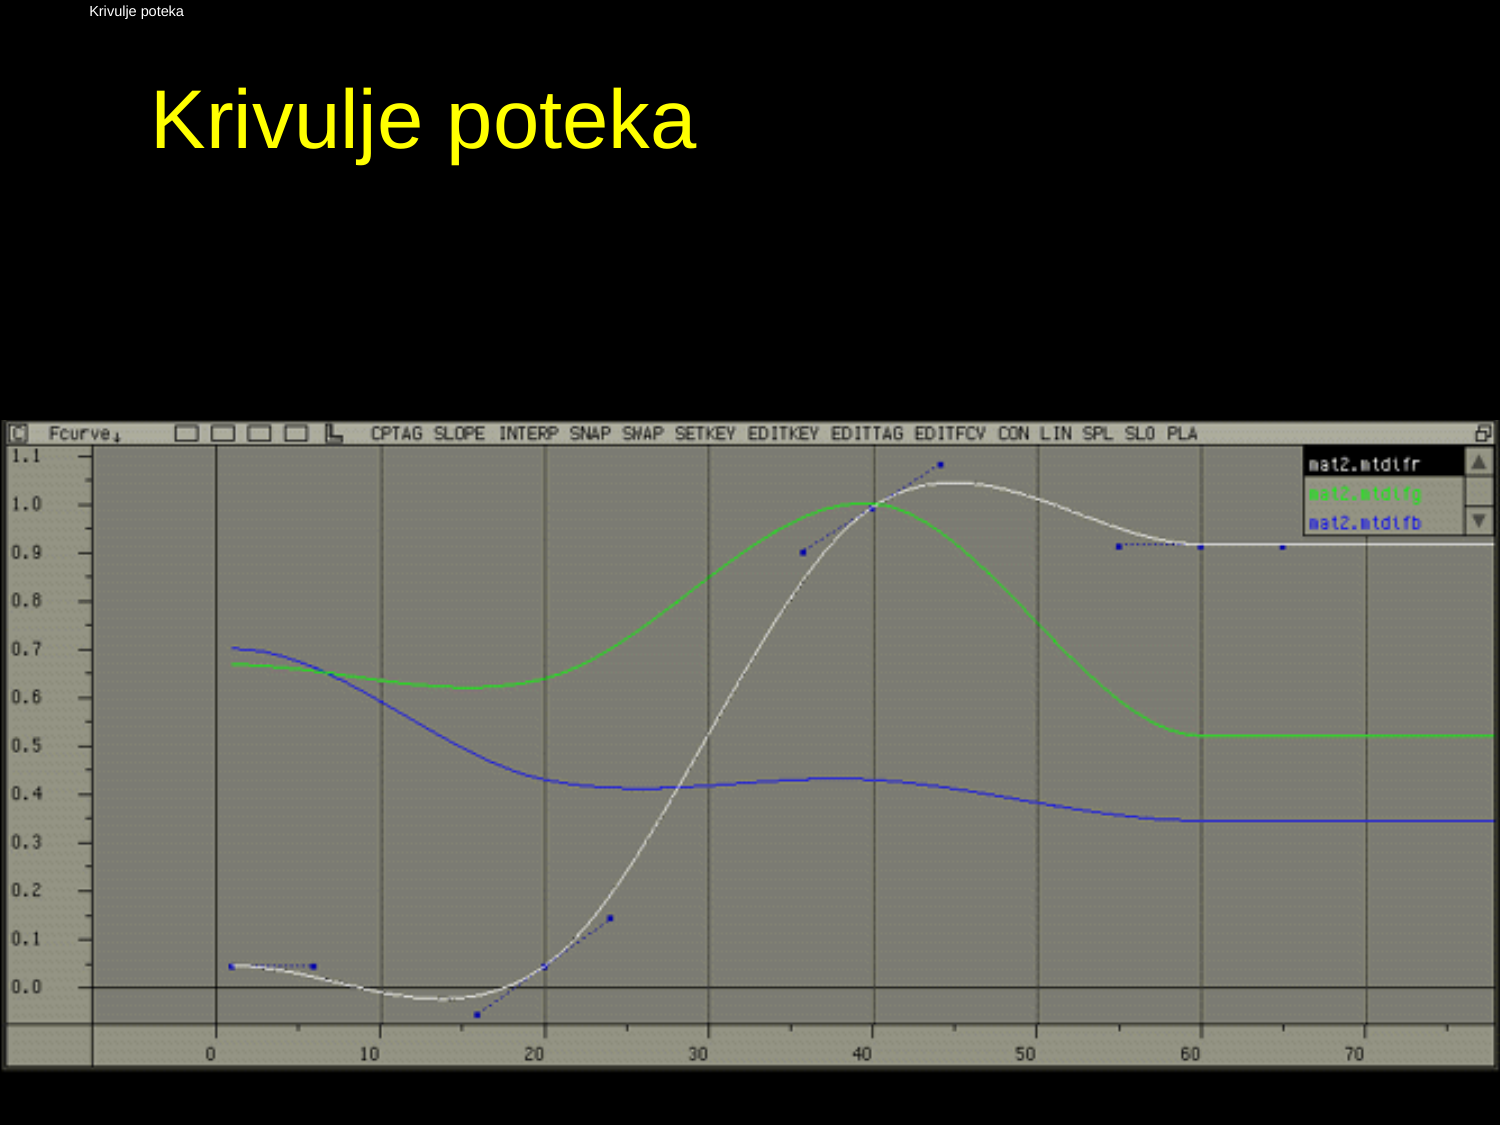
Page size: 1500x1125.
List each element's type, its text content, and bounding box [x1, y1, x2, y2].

text_box Krivulje poteka [136, 57, 713, 173]
title Krivulje poteka [0, 0, 274, 28]
picture [0, 420, 1500, 1077]
